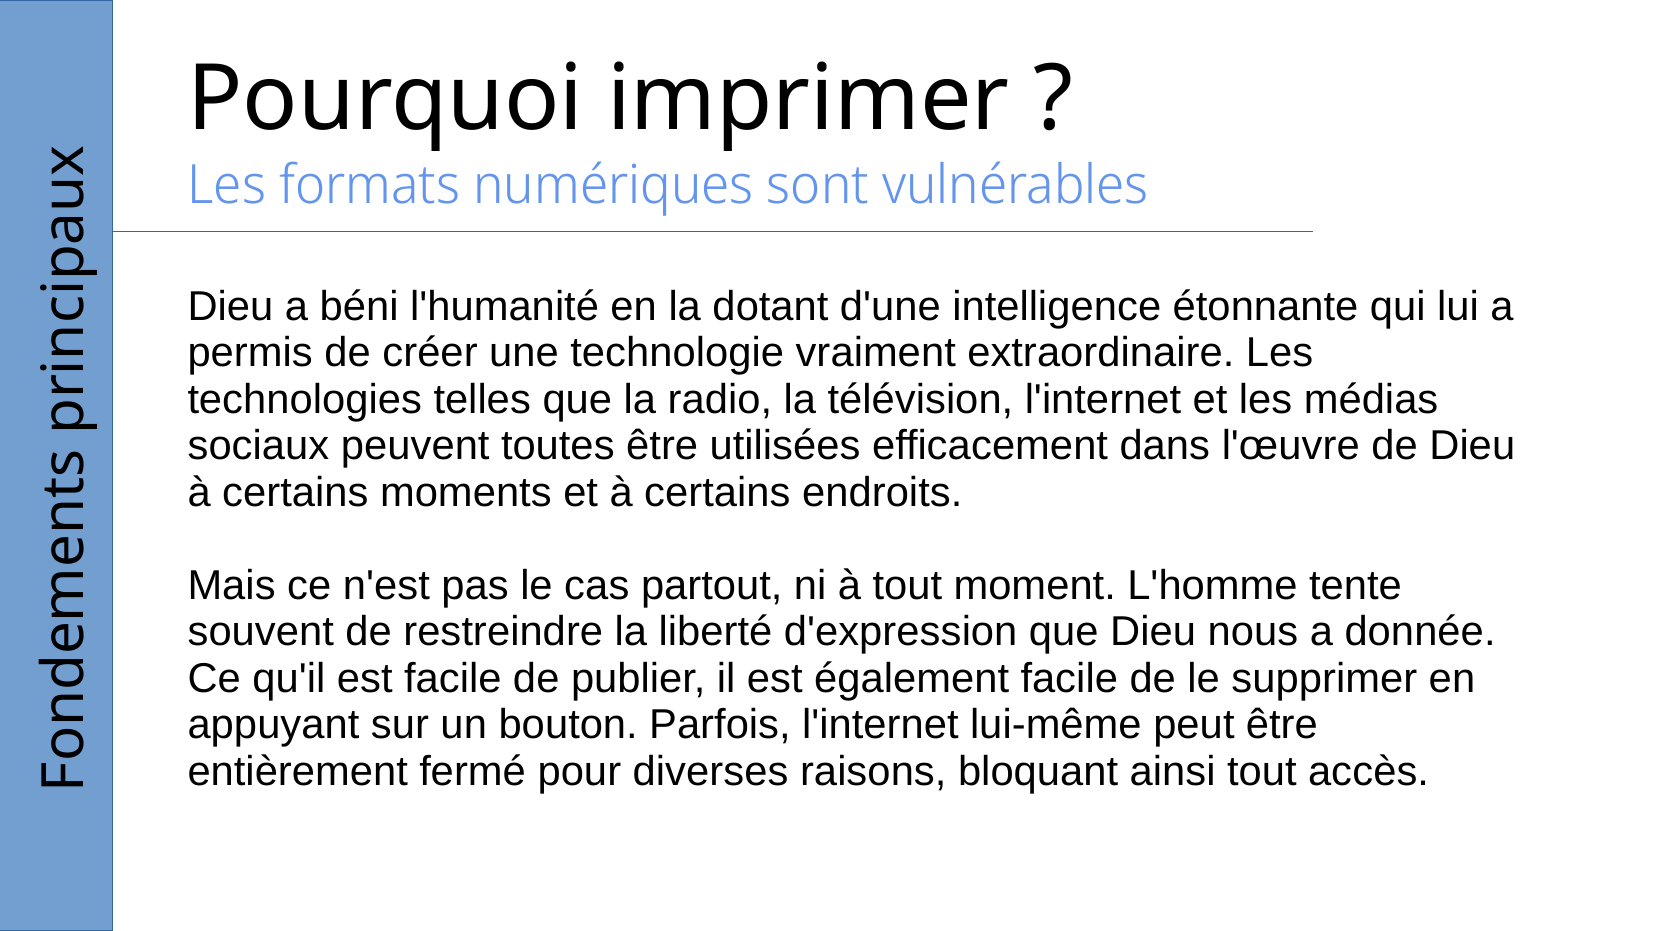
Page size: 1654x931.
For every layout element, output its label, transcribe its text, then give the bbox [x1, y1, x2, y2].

text_box [0, 0, 113, 931]
subtitle Dieu a béni l'humanité en la dotant d'une intelligence étonnante qui lui a permis de créer une technologie vraiment extraordinaire. Les technologies telles que la radio, la télévision, l'internet et les médias sociaux peuvent toutes être utilisées efficacement dans l'œuvre de Dieu à certains moments et à certains endroits. Mais ce n'est pas le cas partout, ni à tout moment. L'homme tente souvent de restreindre la liberté d'expression que Dieu nous a donnée. Ce qu'il est facile de publier, il est également facile de le supprimer en appuyant sur un bouton. Parfois, l'internet lui-même peut être entièrement fermé pour diverses raisons, bloquant ainsi tout accès. [187, 282, 1538, 887]
text_box Fondements principaux [13, 37, 105, 901]
title Pourquoi imprimer ? [187, 33, 1571, 125]
title Les formats numériques sont vulnérables [187, 125, 1571, 239]
